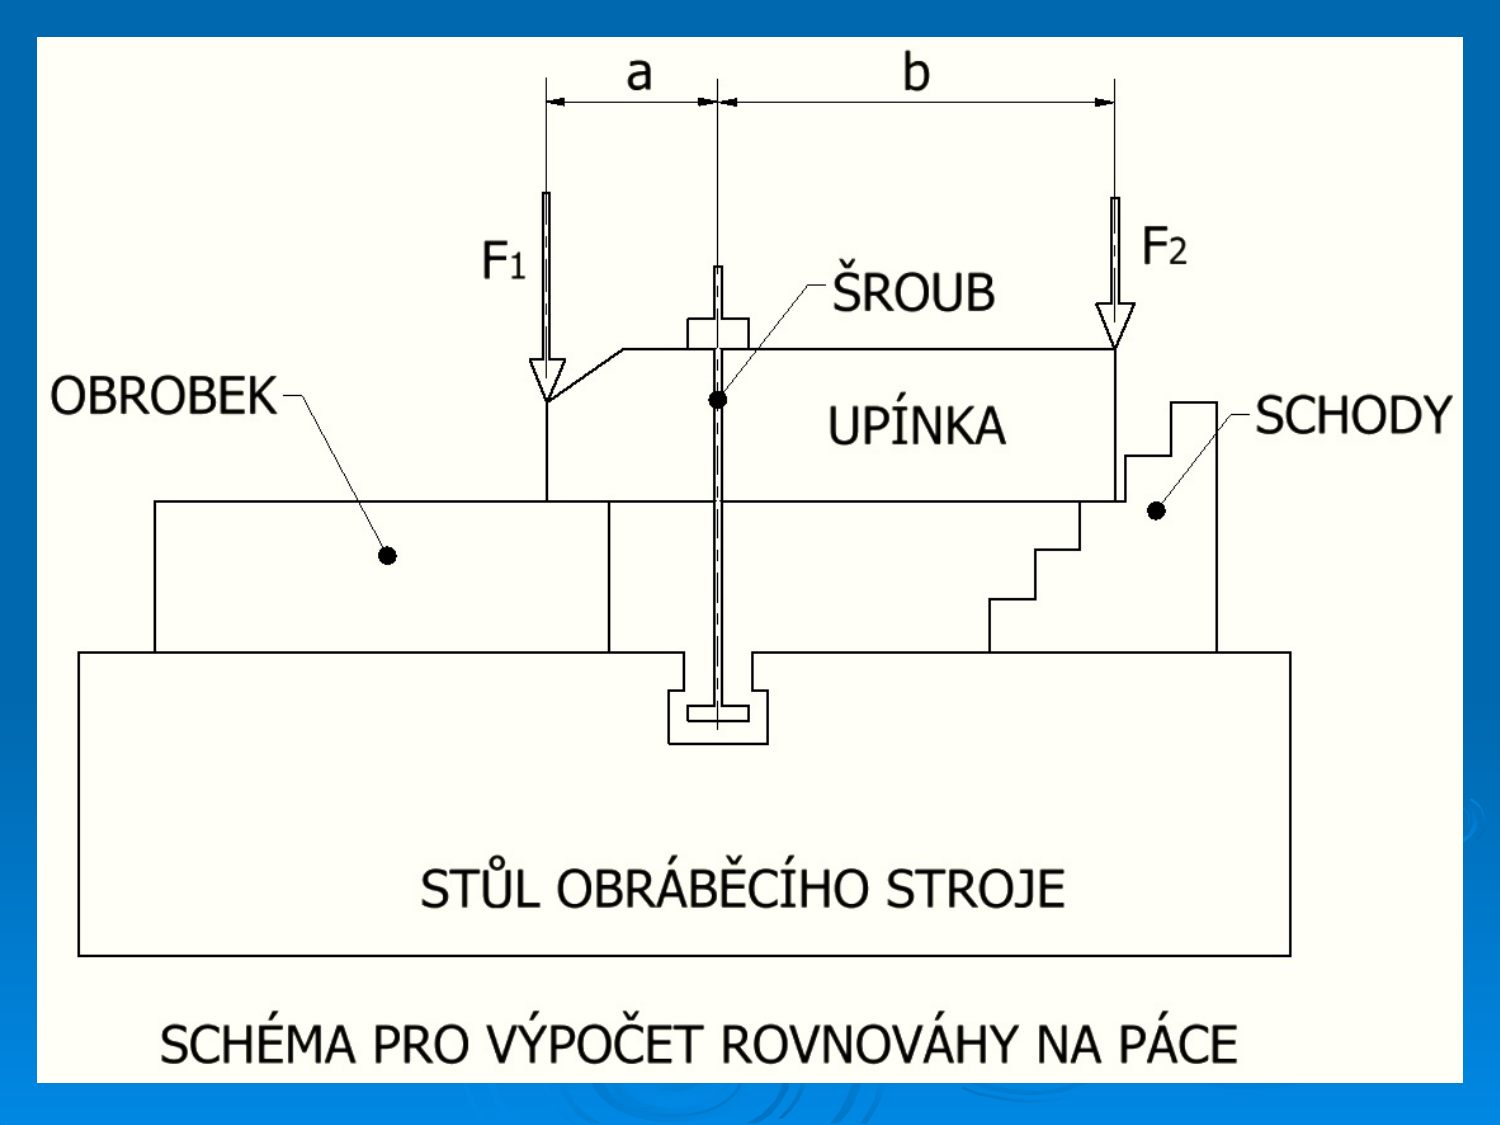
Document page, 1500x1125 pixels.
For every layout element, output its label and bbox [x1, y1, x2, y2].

picture [37, 37, 1463, 1083]
